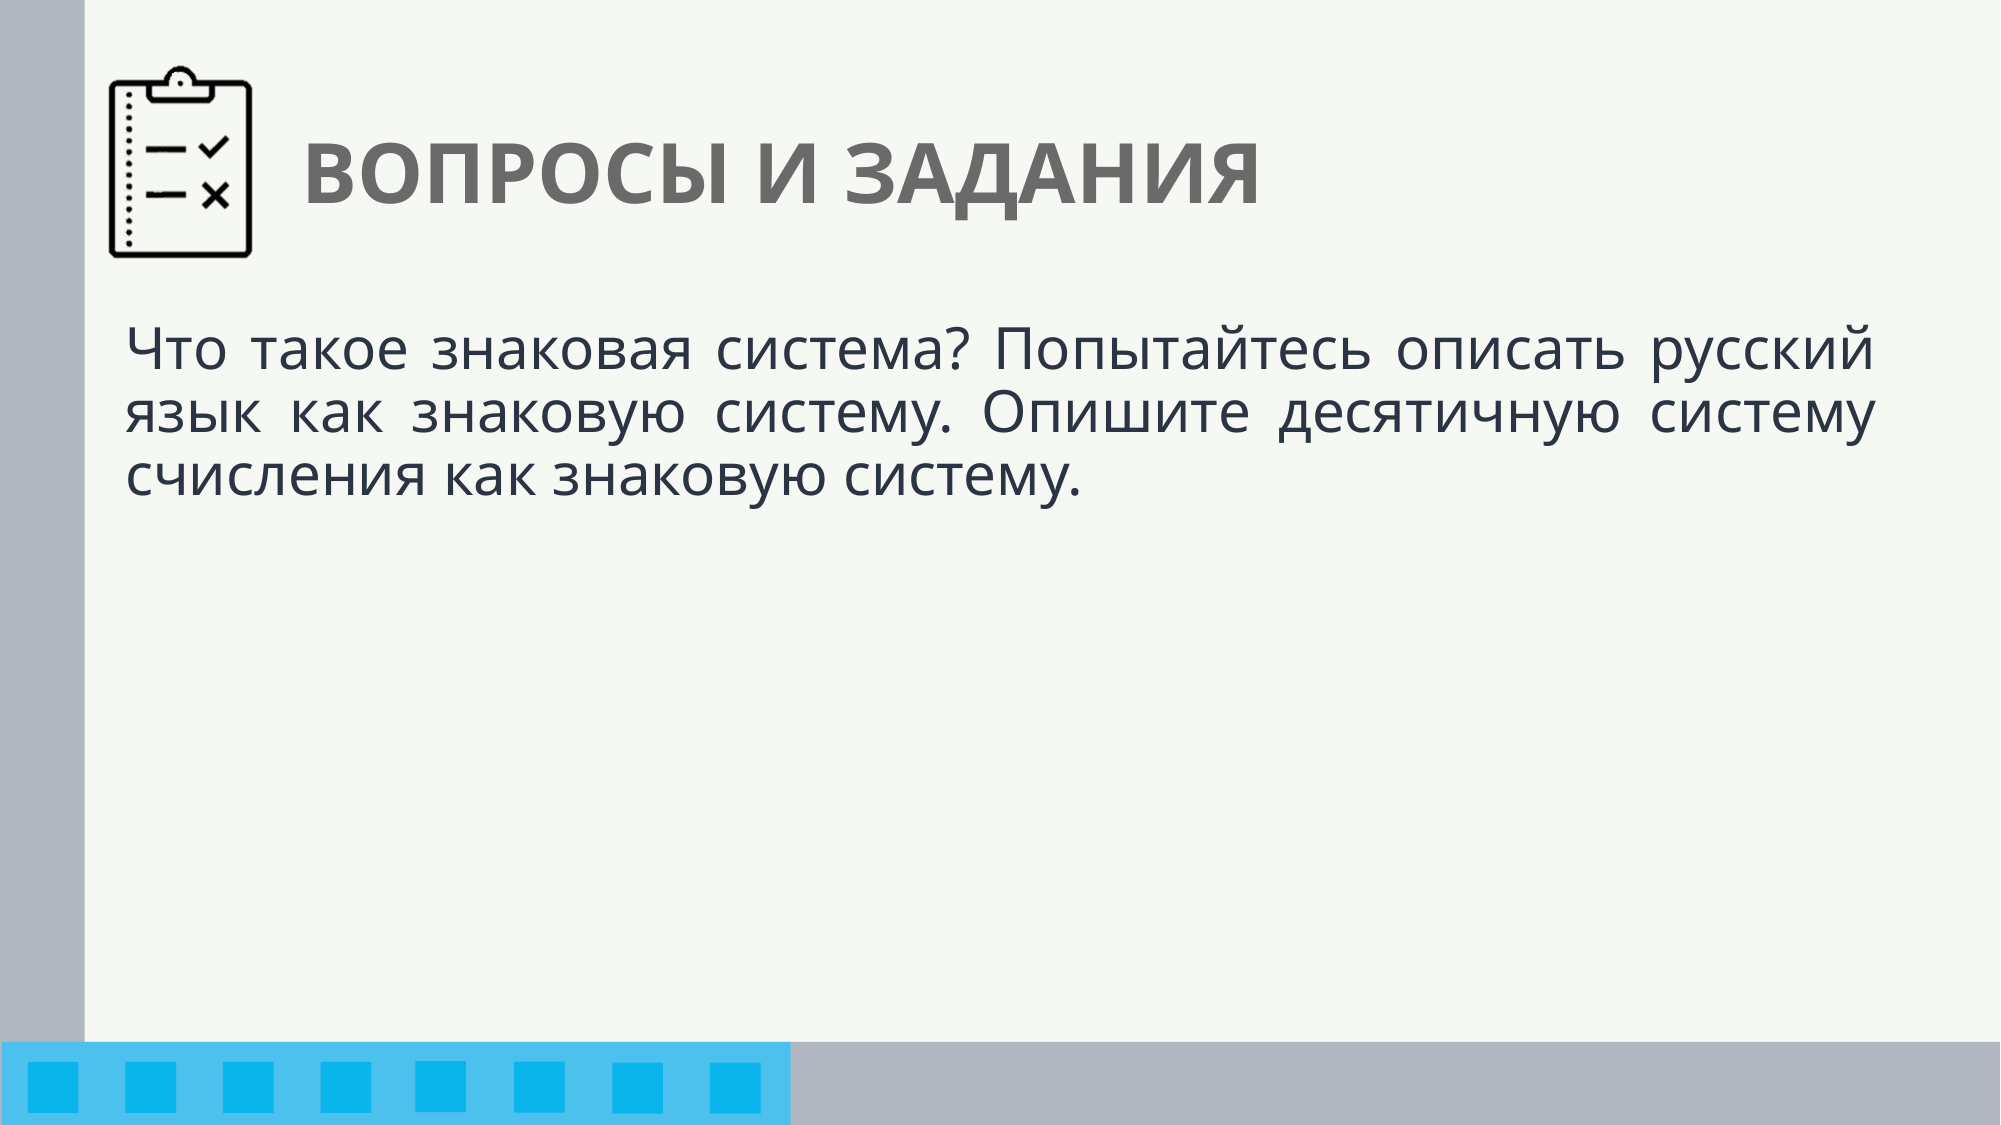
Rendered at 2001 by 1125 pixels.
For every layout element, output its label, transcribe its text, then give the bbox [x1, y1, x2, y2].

list Что такое знаковая система? Попытайтесь описать русский язык как знаковую систему. Опишите десятичную систему счисления как знаковую систему. [110, 311, 1892, 965]
title ВОПРОСЫ И ЗАДАНИЯ [285, 67, 1892, 286]
picture [85, 54, 286, 286]
